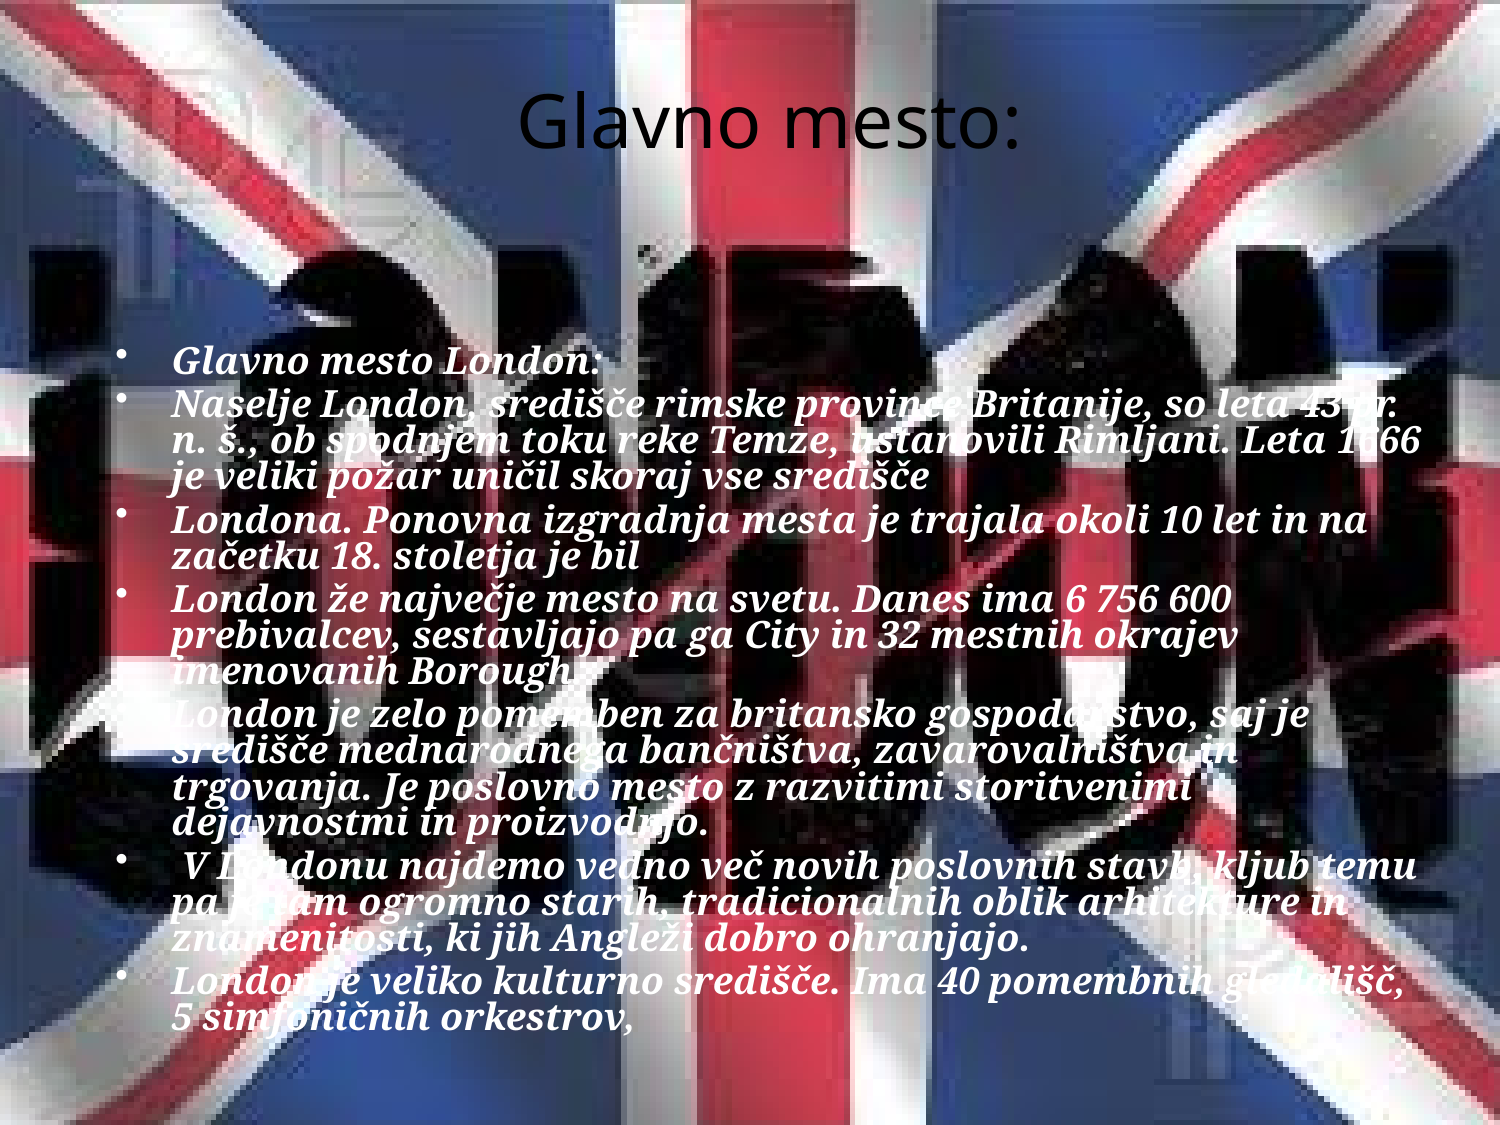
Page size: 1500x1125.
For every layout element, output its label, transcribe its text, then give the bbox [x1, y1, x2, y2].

list Glavno mesto London: Naselje London, središče rimske province Britanije, so leta 43 pr. n. š., ob spodnjem toku reke Temze, ustanovili Rimljani. Leta 1666 je veliki požar uničil skoraj vse središče Londona. Ponovna izgradnja mesta je trajala okoli 10 let in na začetku 18. stoletja je bil London že največje mesto na svetu. Danes ima 6 756 600 prebivalcev, sestavljajo pa ga City in 32 mestnih okrajev imenovanih Borough. London je zelo pomemben za britansko gospodarstvo, saj je središče mednarodnega bančništva, zavarovalništva in trgovanja. Je poslovno mesto z razvitimi storitvenimi dejavnostmi in proizvodnjo. V Londonu najdemo vedno več novih poslovnih stavb, kljub temu pa je tam ogromno starih, tradicionalnih oblik arhitekture in znamenitosti, ki jih Angleži dobro ohranjajo. London je veliko kulturno središče. Ima 40 pomembnih gledališč, 5 simfoničnih orkestrov, [100, 338, 1451, 1081]
text_box Glavno mesto: [501, 66, 1034, 239]
picture [0, 0, 1500, 1125]
